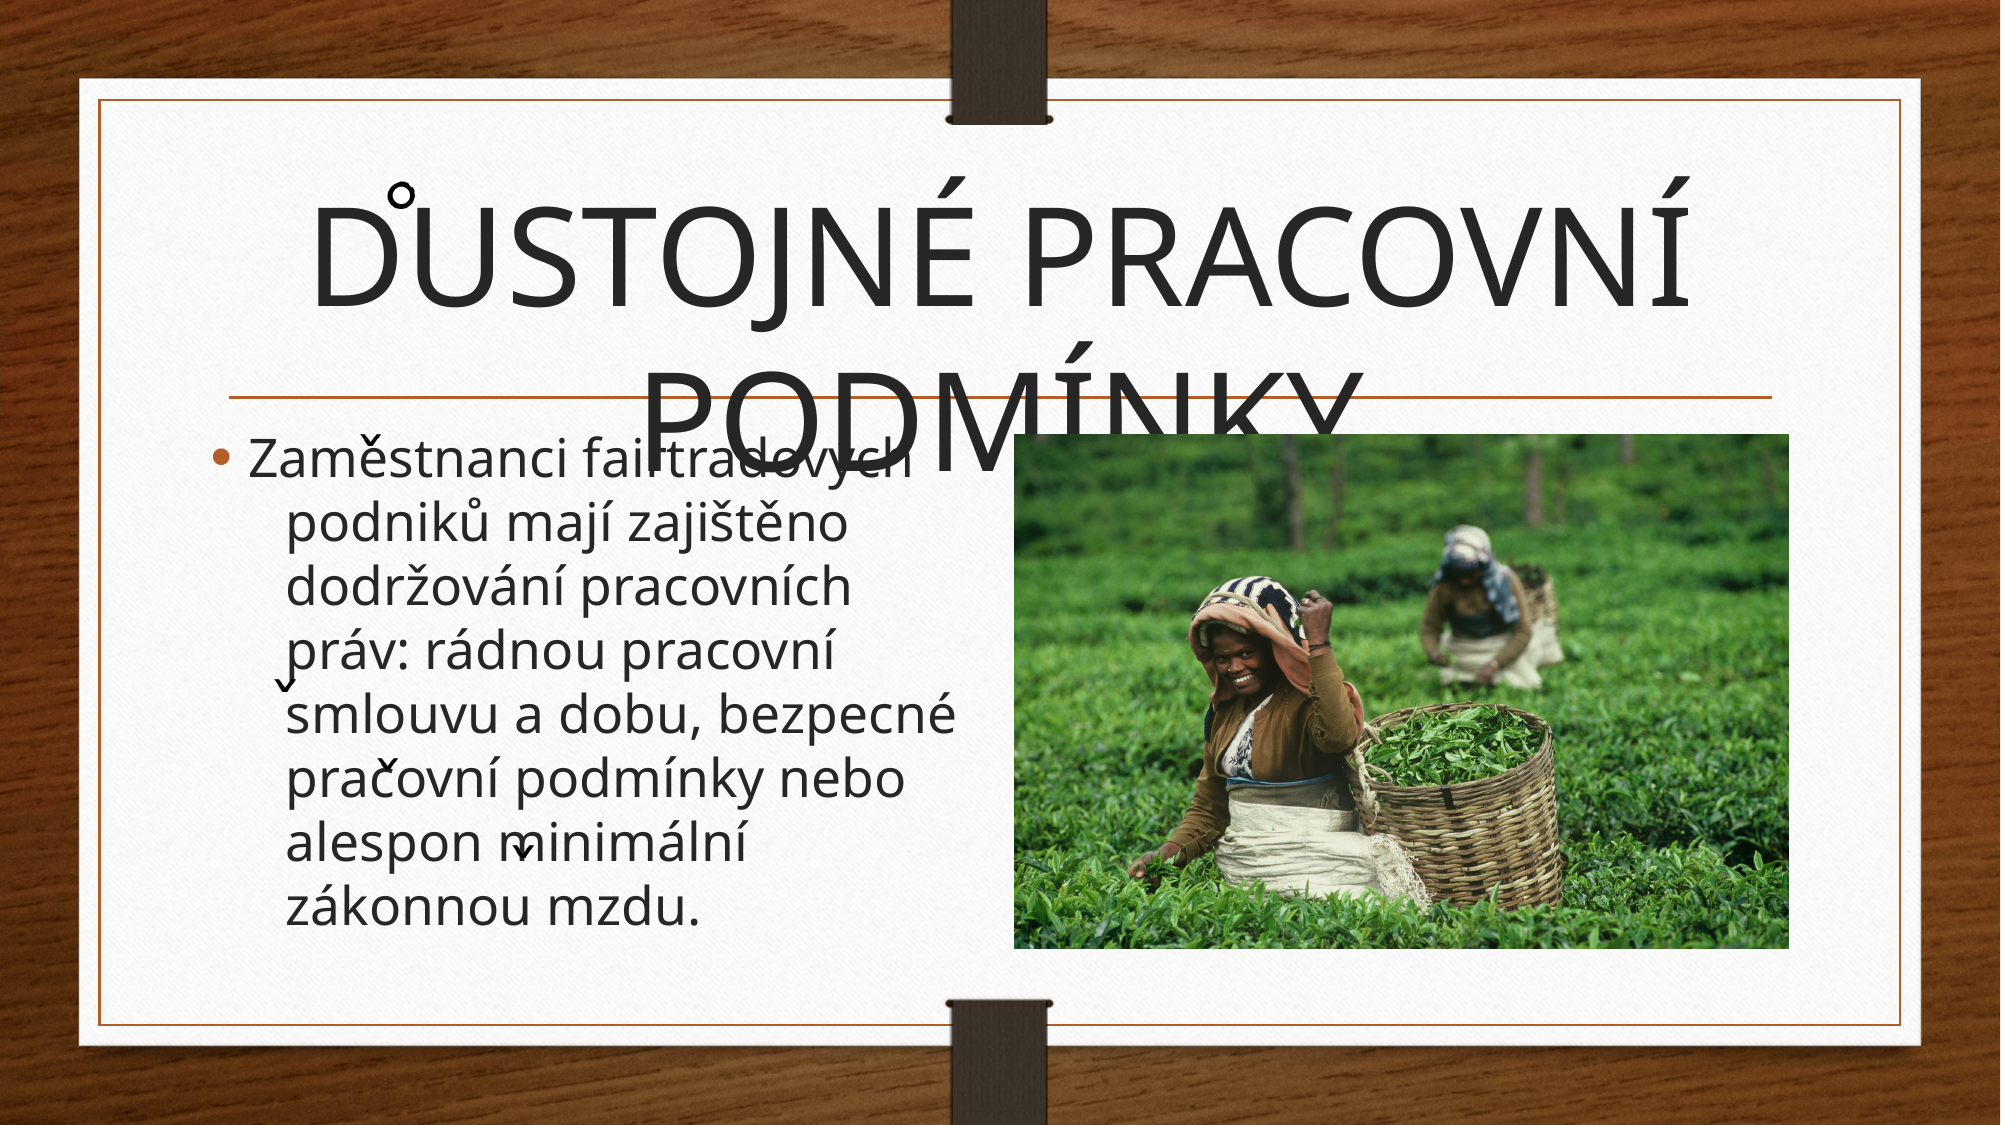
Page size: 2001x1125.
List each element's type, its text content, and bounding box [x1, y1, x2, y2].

picture [1014, 434, 1789, 949]
picture [274, 679, 296, 692]
picture [512, 845, 534, 858]
list Zamestnanci fairtradových podniků mají zajištěno dodržování pracovních práv: rádnou pracovní smlouvu a dobu, bezpecné pracovní podmínky nebo alespon minimální zákonnou mzdu. [195, 416, 986, 997]
picture [377, 758, 398, 770]
picture [387, 181, 415, 209]
title DUSTOJNÉ PRACOVNÍ PODMÍNKY [212, 161, 1788, 376]
picture [360, 434, 381, 446]
